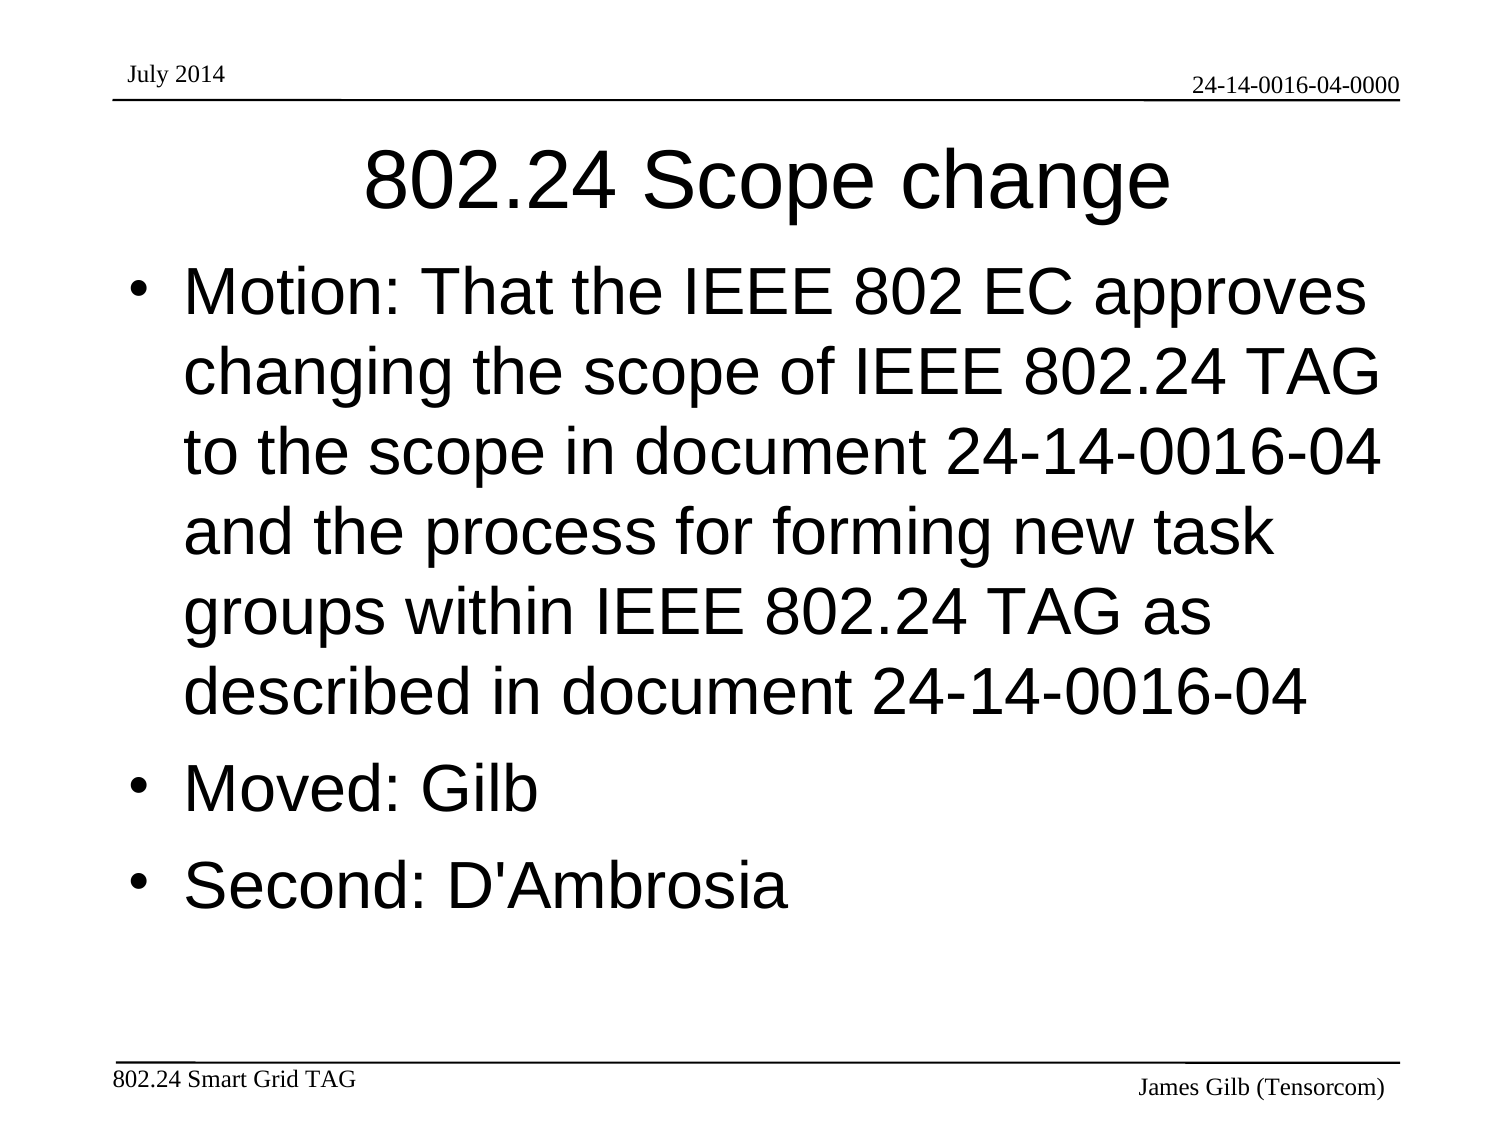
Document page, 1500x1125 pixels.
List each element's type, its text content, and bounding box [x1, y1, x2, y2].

list Motion: That the IEEE 802 EC approves changing the scope of IEEE 802.24 TAG to the scope in document 24-14-0016-04 and the process for forming new task groups within IEEE 802.24 TAG as described in document 24-14-0016-04 Moved: Gilb Second: D'Ambrosia [112, 240, 1425, 1036]
title 802.24 Scope change [112, 112, 1425, 238]
